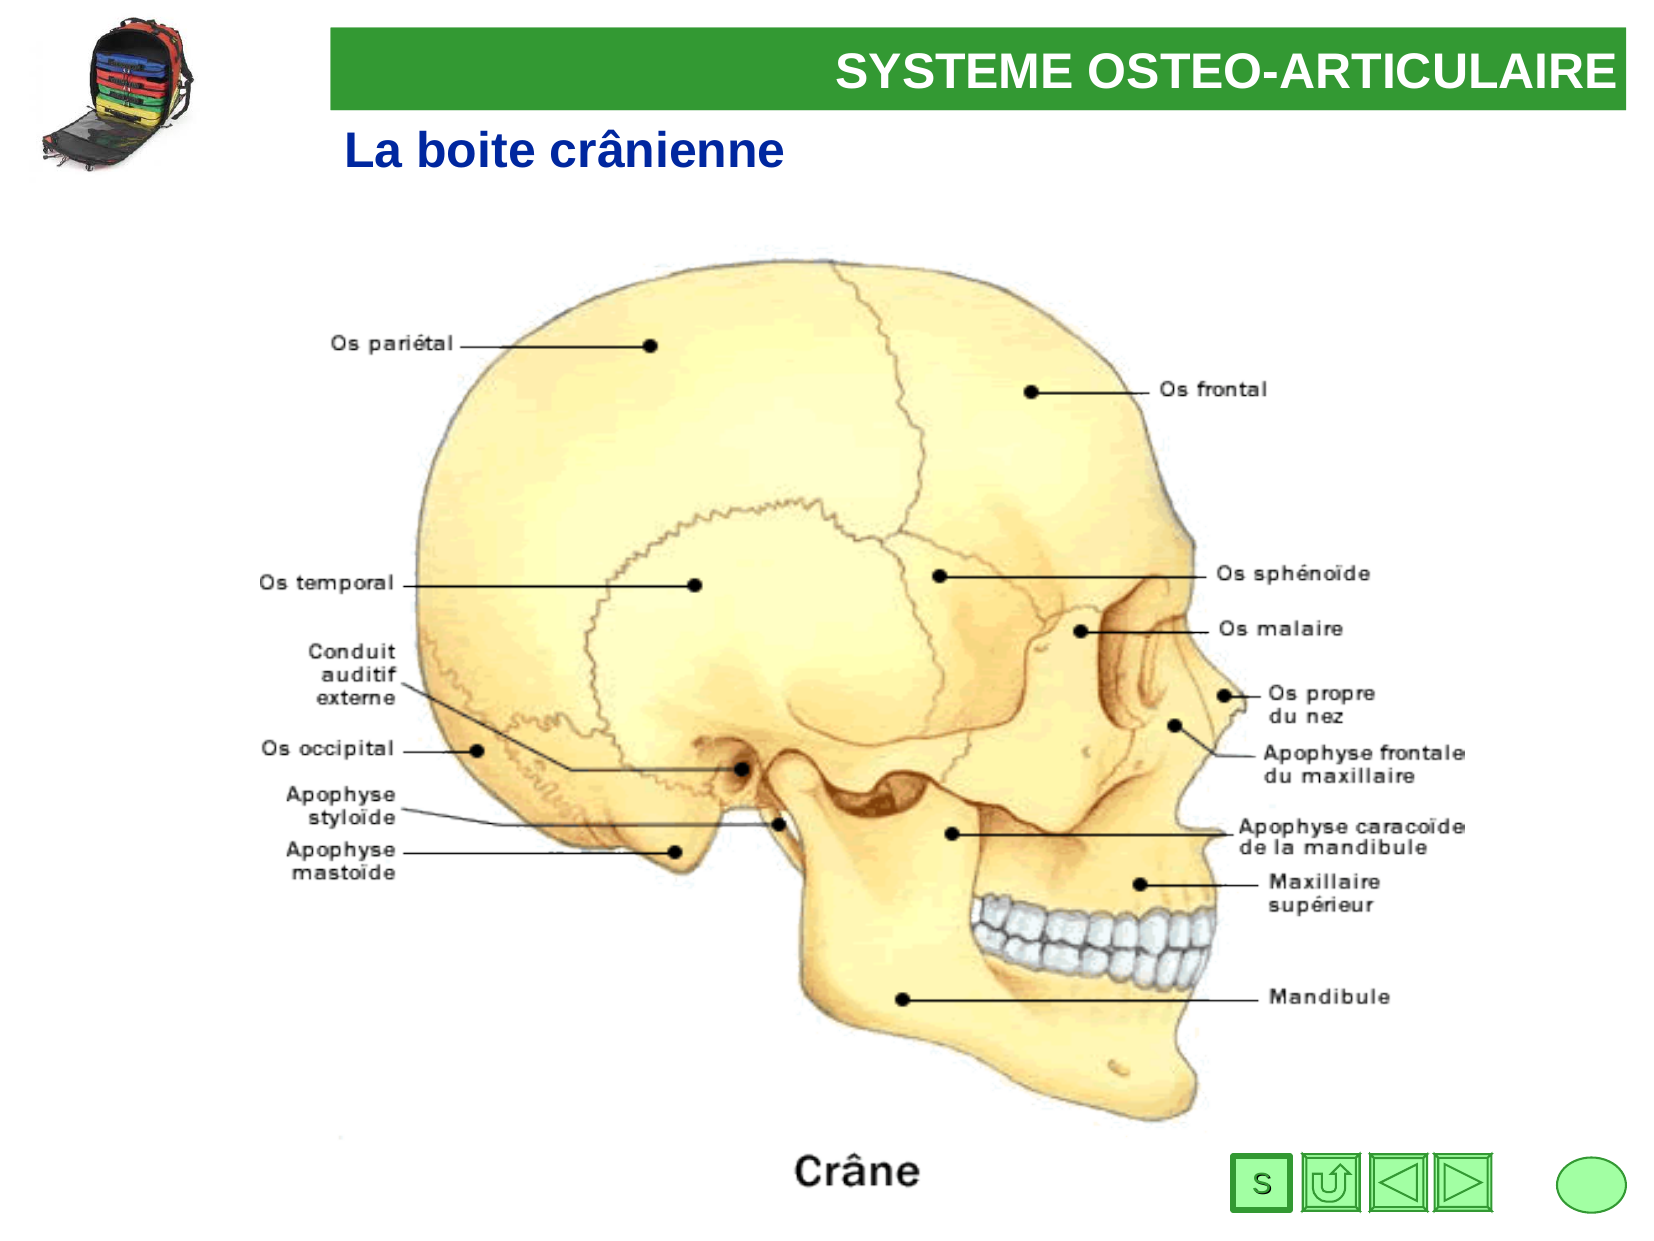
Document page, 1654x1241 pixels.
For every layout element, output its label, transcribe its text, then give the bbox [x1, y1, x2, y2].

title La boite crânienne [329, 110, 1625, 194]
text_box [330, 27, 1626, 111]
title SYSTEME OSTEO-ARTICULAIRE [331, 35, 1619, 107]
picture [29, 5, 201, 183]
text_box [1556, 1157, 1626, 1213]
picture [260, 227, 1465, 1205]
